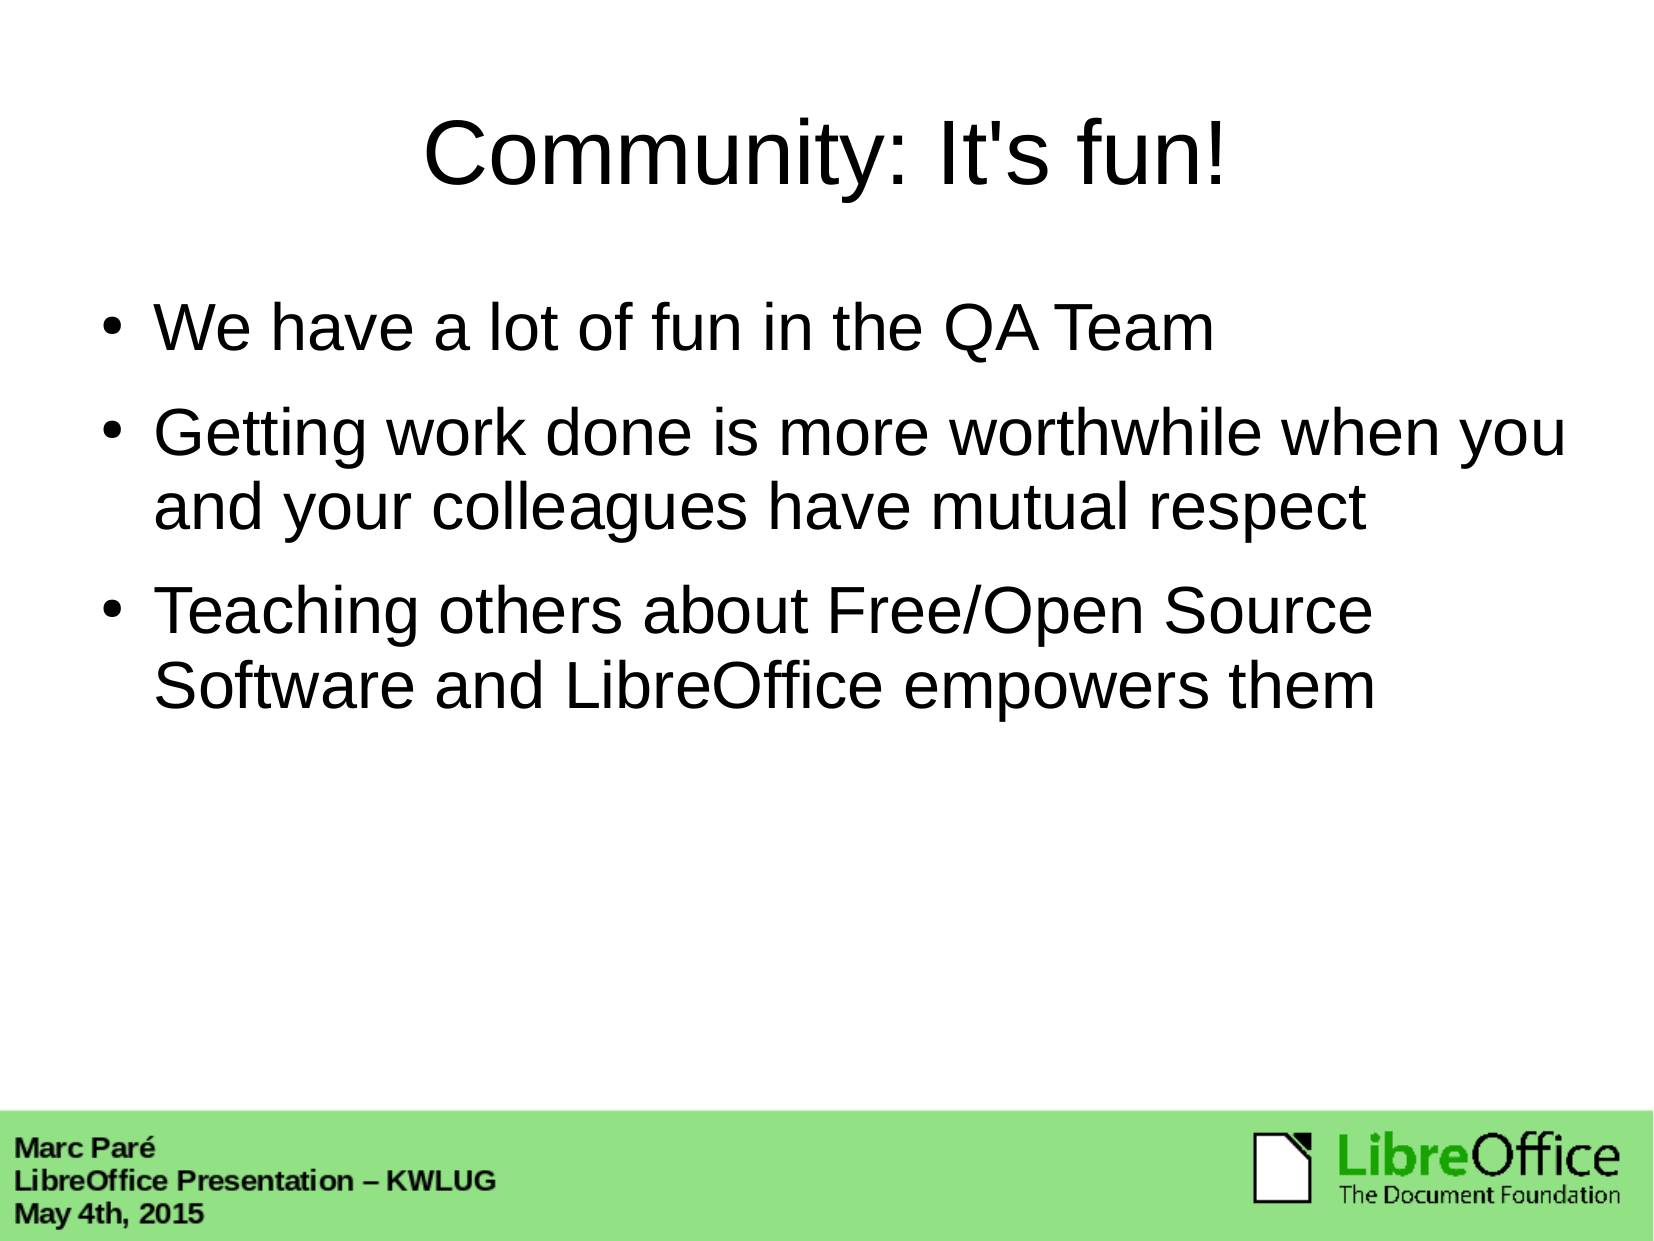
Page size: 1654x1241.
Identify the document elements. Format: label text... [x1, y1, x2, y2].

list We have a lot of fun in the QA Team Getting work done is more worthwhile when you and your colleagues have mutual respect Teaching others about Free/Open Source Software and LibreOffice empowers them [82, 290, 1571, 1010]
picture [0, 0, 1654, 1241]
title Community: It's fun! [82, 49, 1571, 257]
